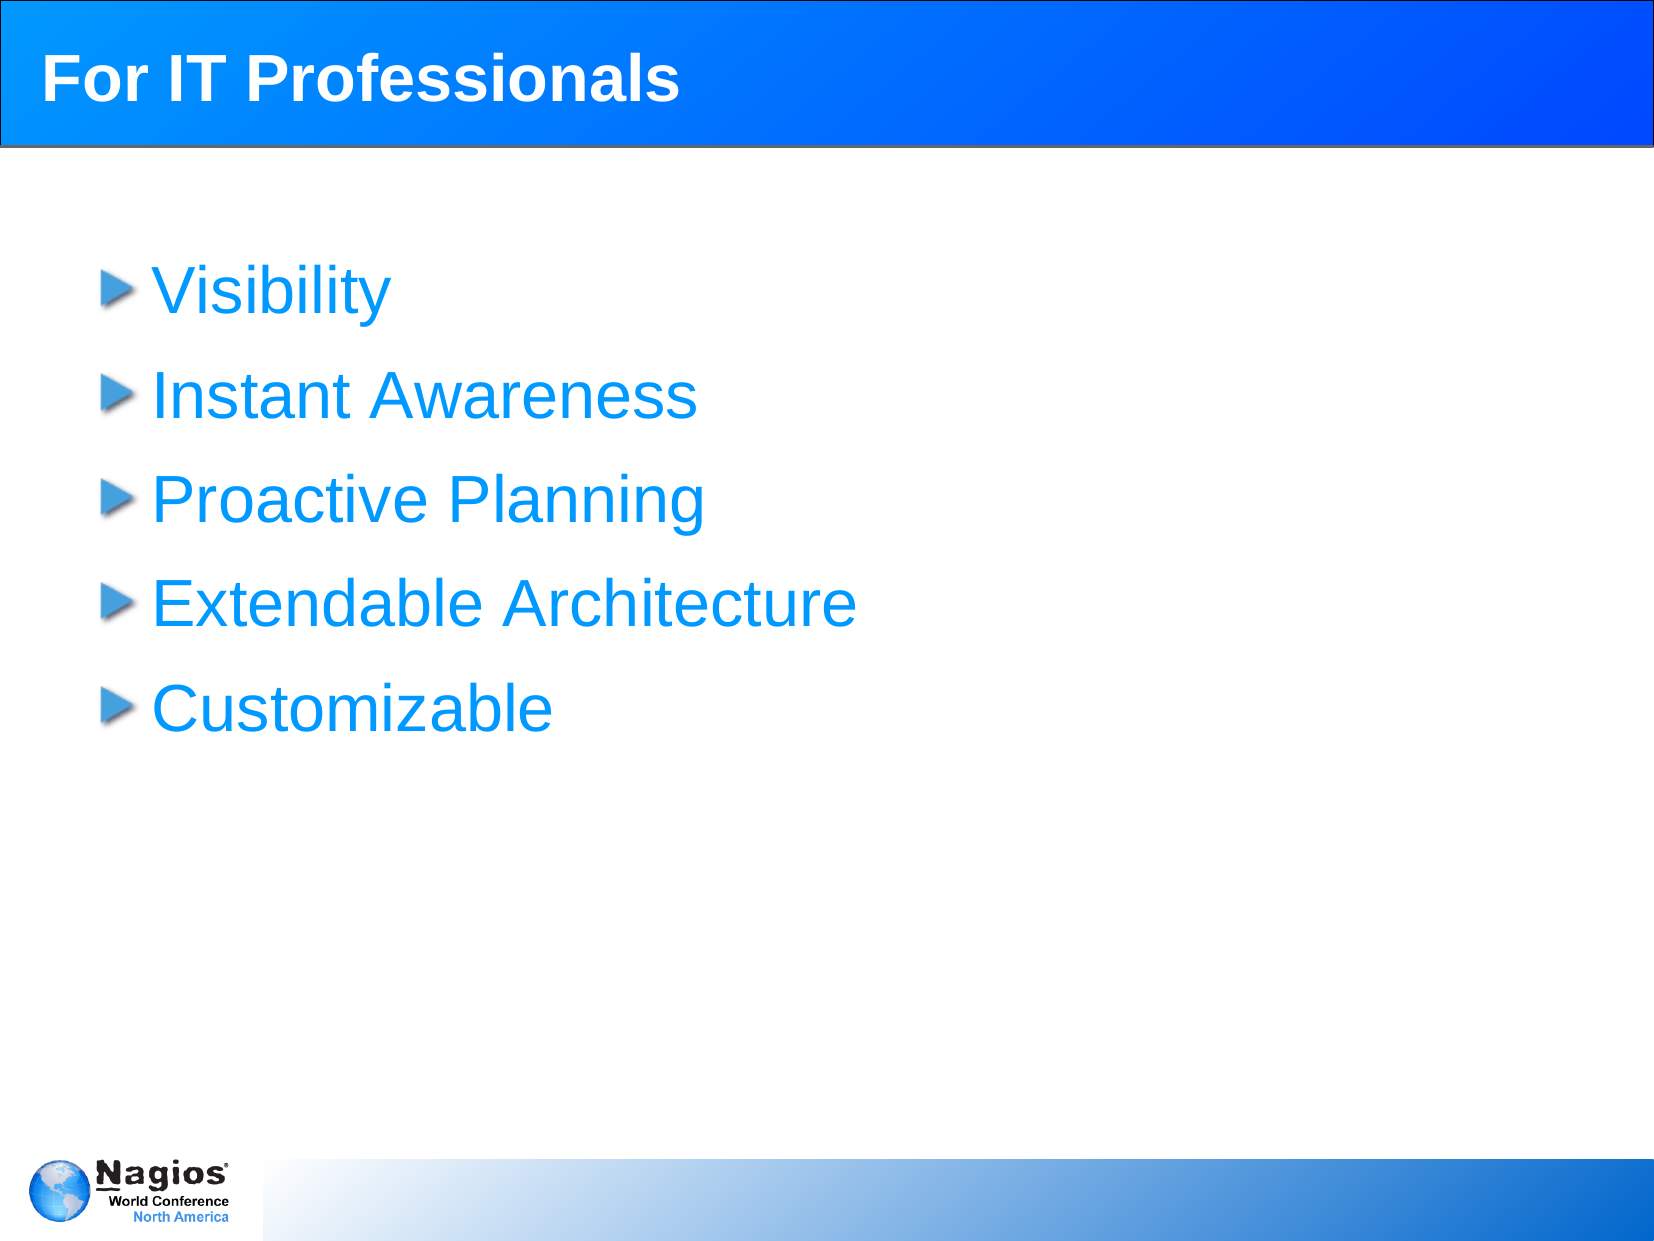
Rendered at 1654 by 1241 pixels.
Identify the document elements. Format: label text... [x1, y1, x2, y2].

picture [29, 1159, 229, 1235]
list Visibility Instant Awareness Proactive Planning Extendable Architecture Customizable [80, 253, 1569, 1058]
title For IT Professionals [41, 36, 1248, 120]
